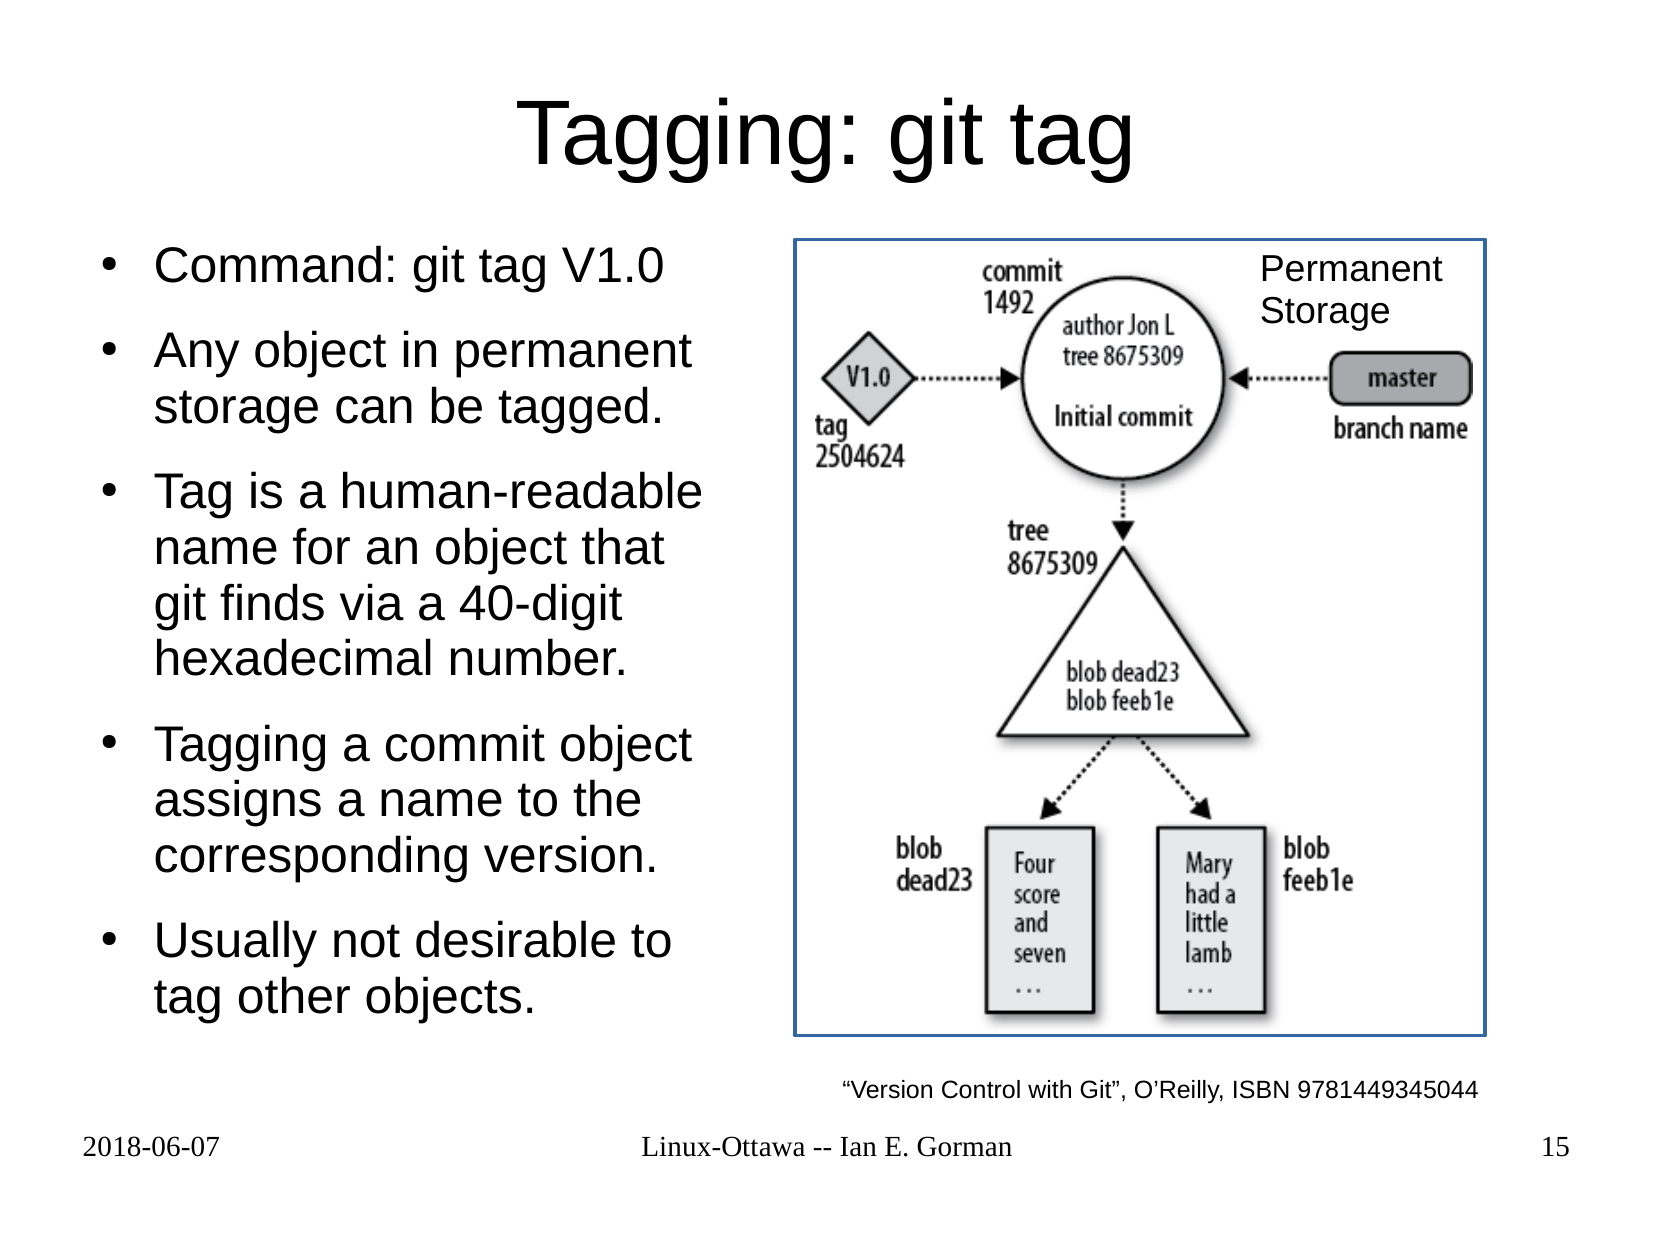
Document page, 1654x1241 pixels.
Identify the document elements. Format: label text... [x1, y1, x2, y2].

text_box “Version Control with Git”, O’Reilly, ISBN 9781449345044 [827, 1068, 1548, 1112]
title Tagging: git tag [82, 49, 1571, 217]
list Command: git tag V1.0 Any object in permanent storage can be tagged. Tag is a human-readable name for an object that git finds via a 40-digit hexadecimal number. Tagging a commit object assigns a name to the corresponding version. Usually not desirable to tag other objects. [82, 236, 706, 1096]
text_box Permanent Storage [1245, 240, 1473, 339]
picture [815, 253, 1473, 1034]
